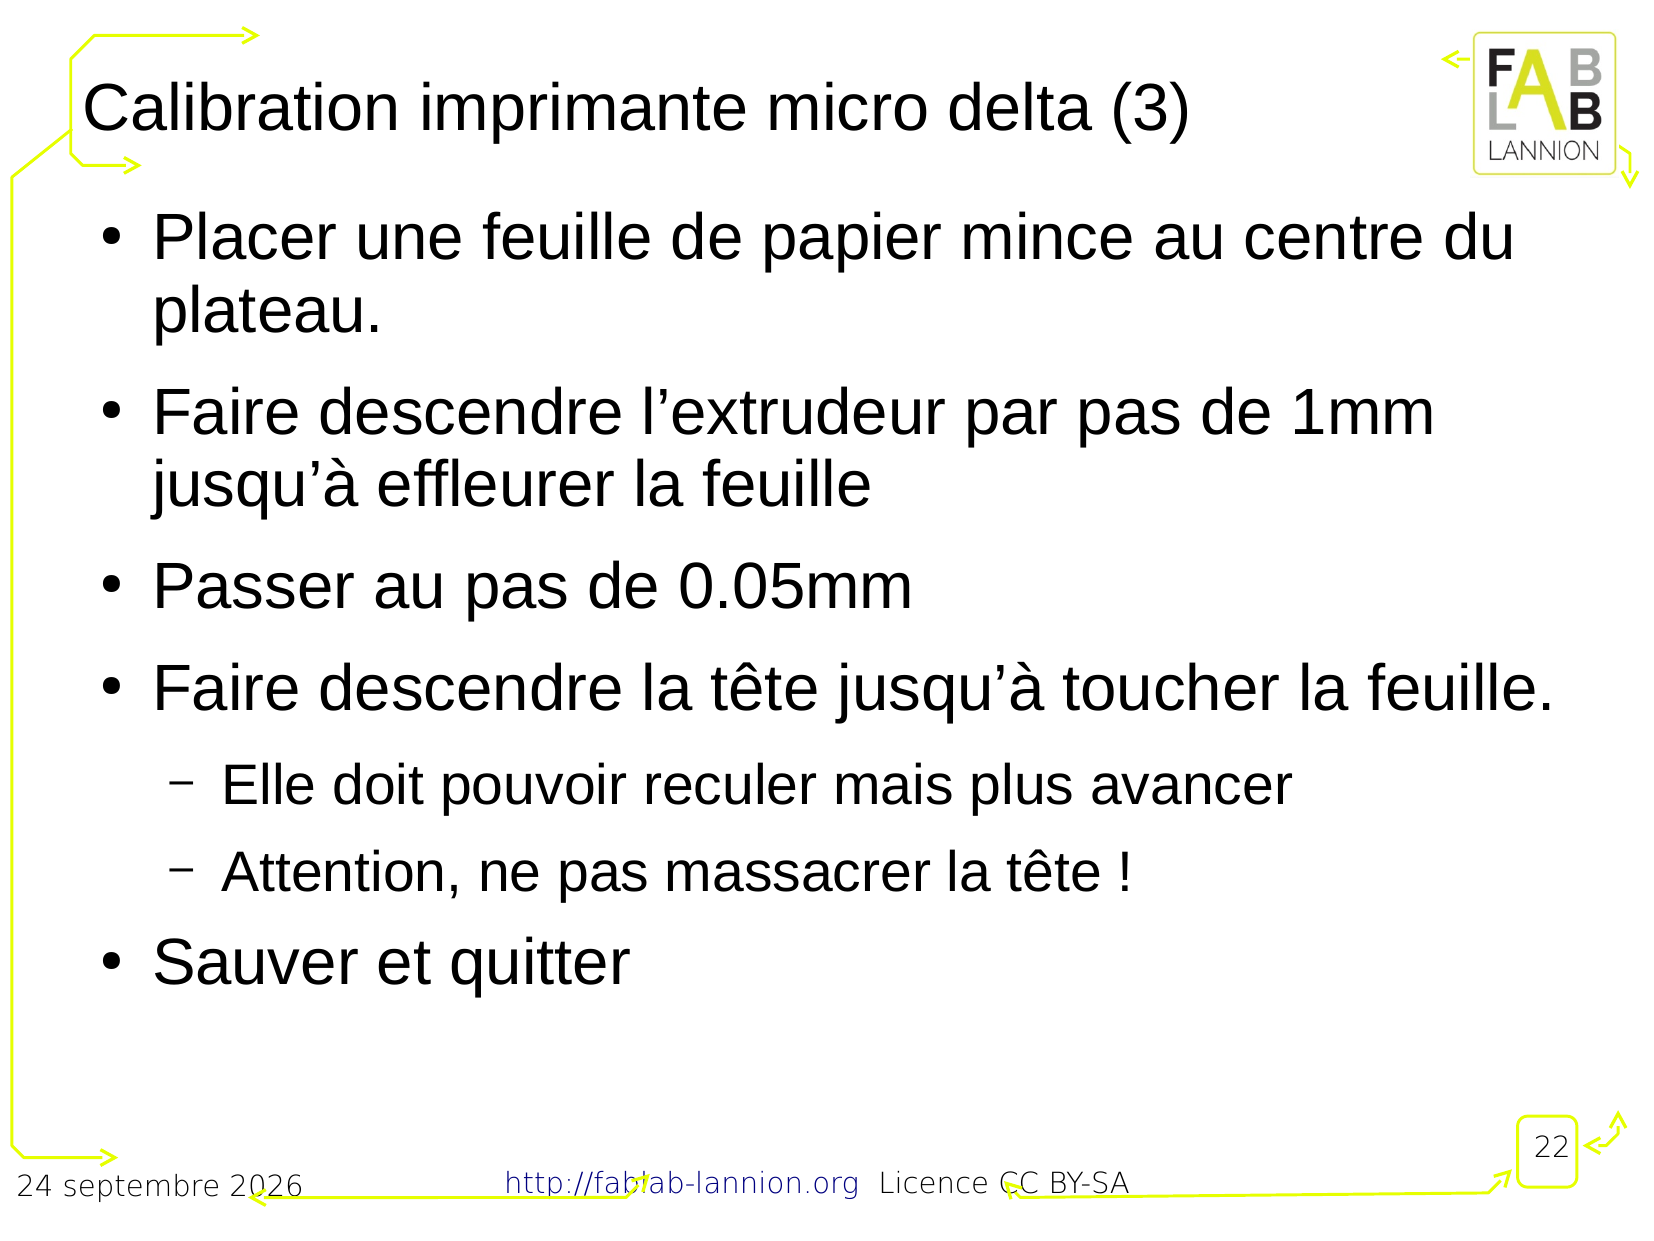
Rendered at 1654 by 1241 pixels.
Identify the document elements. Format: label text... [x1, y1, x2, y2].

title Calibration imprimante micro delta (3) [82, 49, 1441, 166]
list Placer une feuille de papier mince au centre du plateau. Faire descendre l’extrudeur par pas de 1mm jusqu’à effleurer la feuille Passer au pas de 0.05mm Faire descendre la tête jusqu’à toucher la feuille. Elle doit pouvoir reculer mais plus avancer Attention, ne pas massacrer la tête ! Sauver et quitter [82, 200, 1571, 1075]
picture [1470, 29, 1619, 178]
